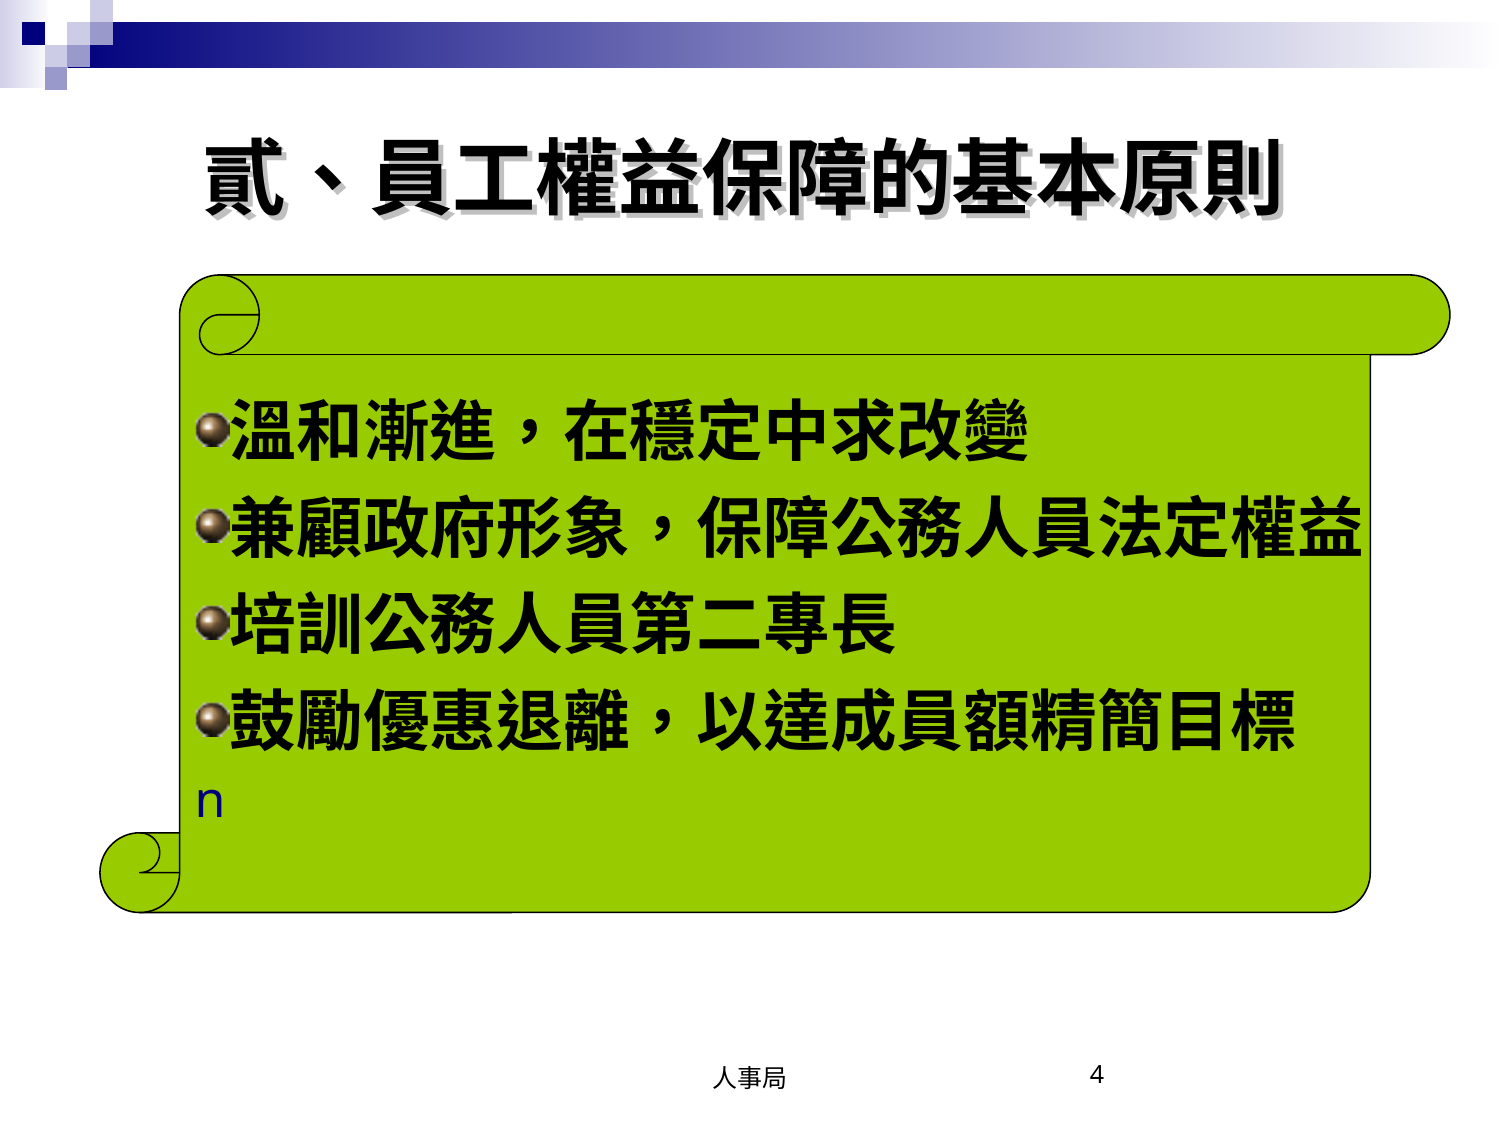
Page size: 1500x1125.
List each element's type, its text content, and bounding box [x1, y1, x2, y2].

text_box 溫和漸進，在穩定中求改變 兼顧政府形象，保障公務人員法定權益 培訓公務人員第二專長 鼓勵優惠退離，以達成員額精簡目標 [99, 274, 1450, 913]
text_box 人事局 [512, 1025, 988, 1101]
text_box [1074, 1025, 1426, 1101]
text_box 貳、員工權益保障的基本原則 [75, 118, 1413, 233]
